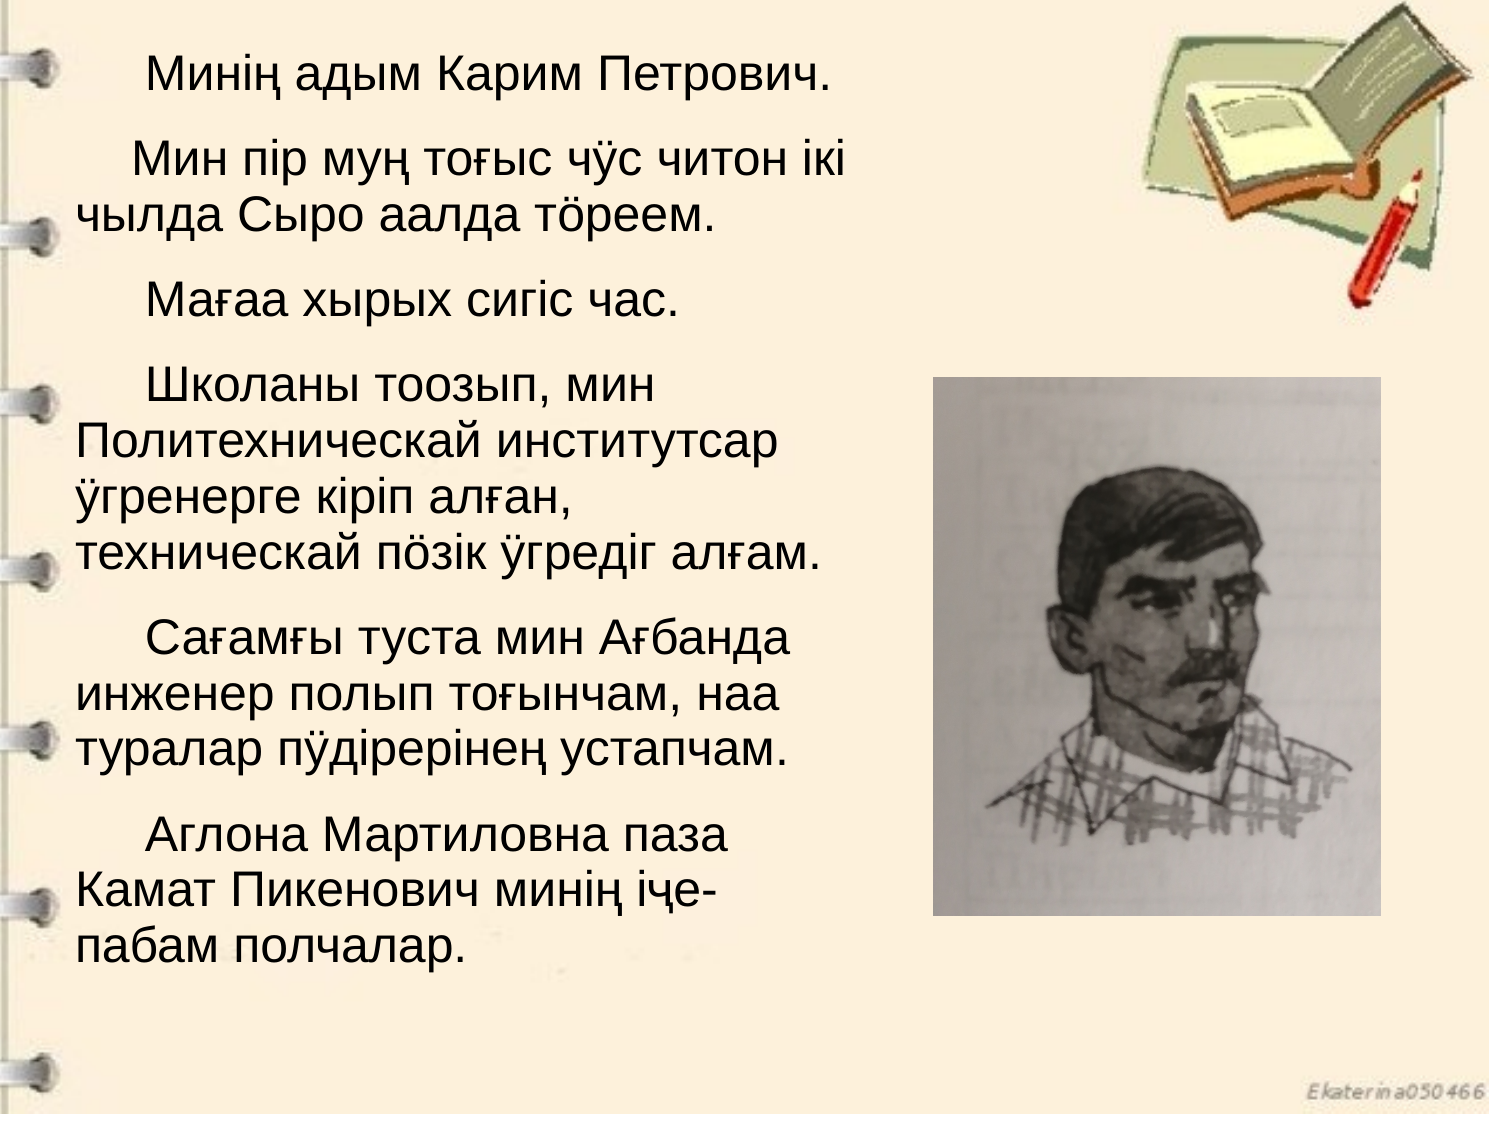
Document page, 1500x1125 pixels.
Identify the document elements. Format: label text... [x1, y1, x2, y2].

list Минің адым Карим Петрович. Мин пір муң тоғыс чӱс читон ікі чылда Сыро аалда тӧреем. Мағаа хырых сигіс час. Школаны тоозып, мин Политехническай институтсар ӱгренерге кіріп алған, техническай пӧзік ӱгредіг алғам. Сағамғы туста мин Ағбанда инженер полып тоғынчам, наа туралар пӱдірерінең устапчам. Аглона Мартиловна паза Камат Пикенович минің іҷе-пабам полчалар. [75, 45, 863, 1125]
picture [0, 0, 1489, 1114]
